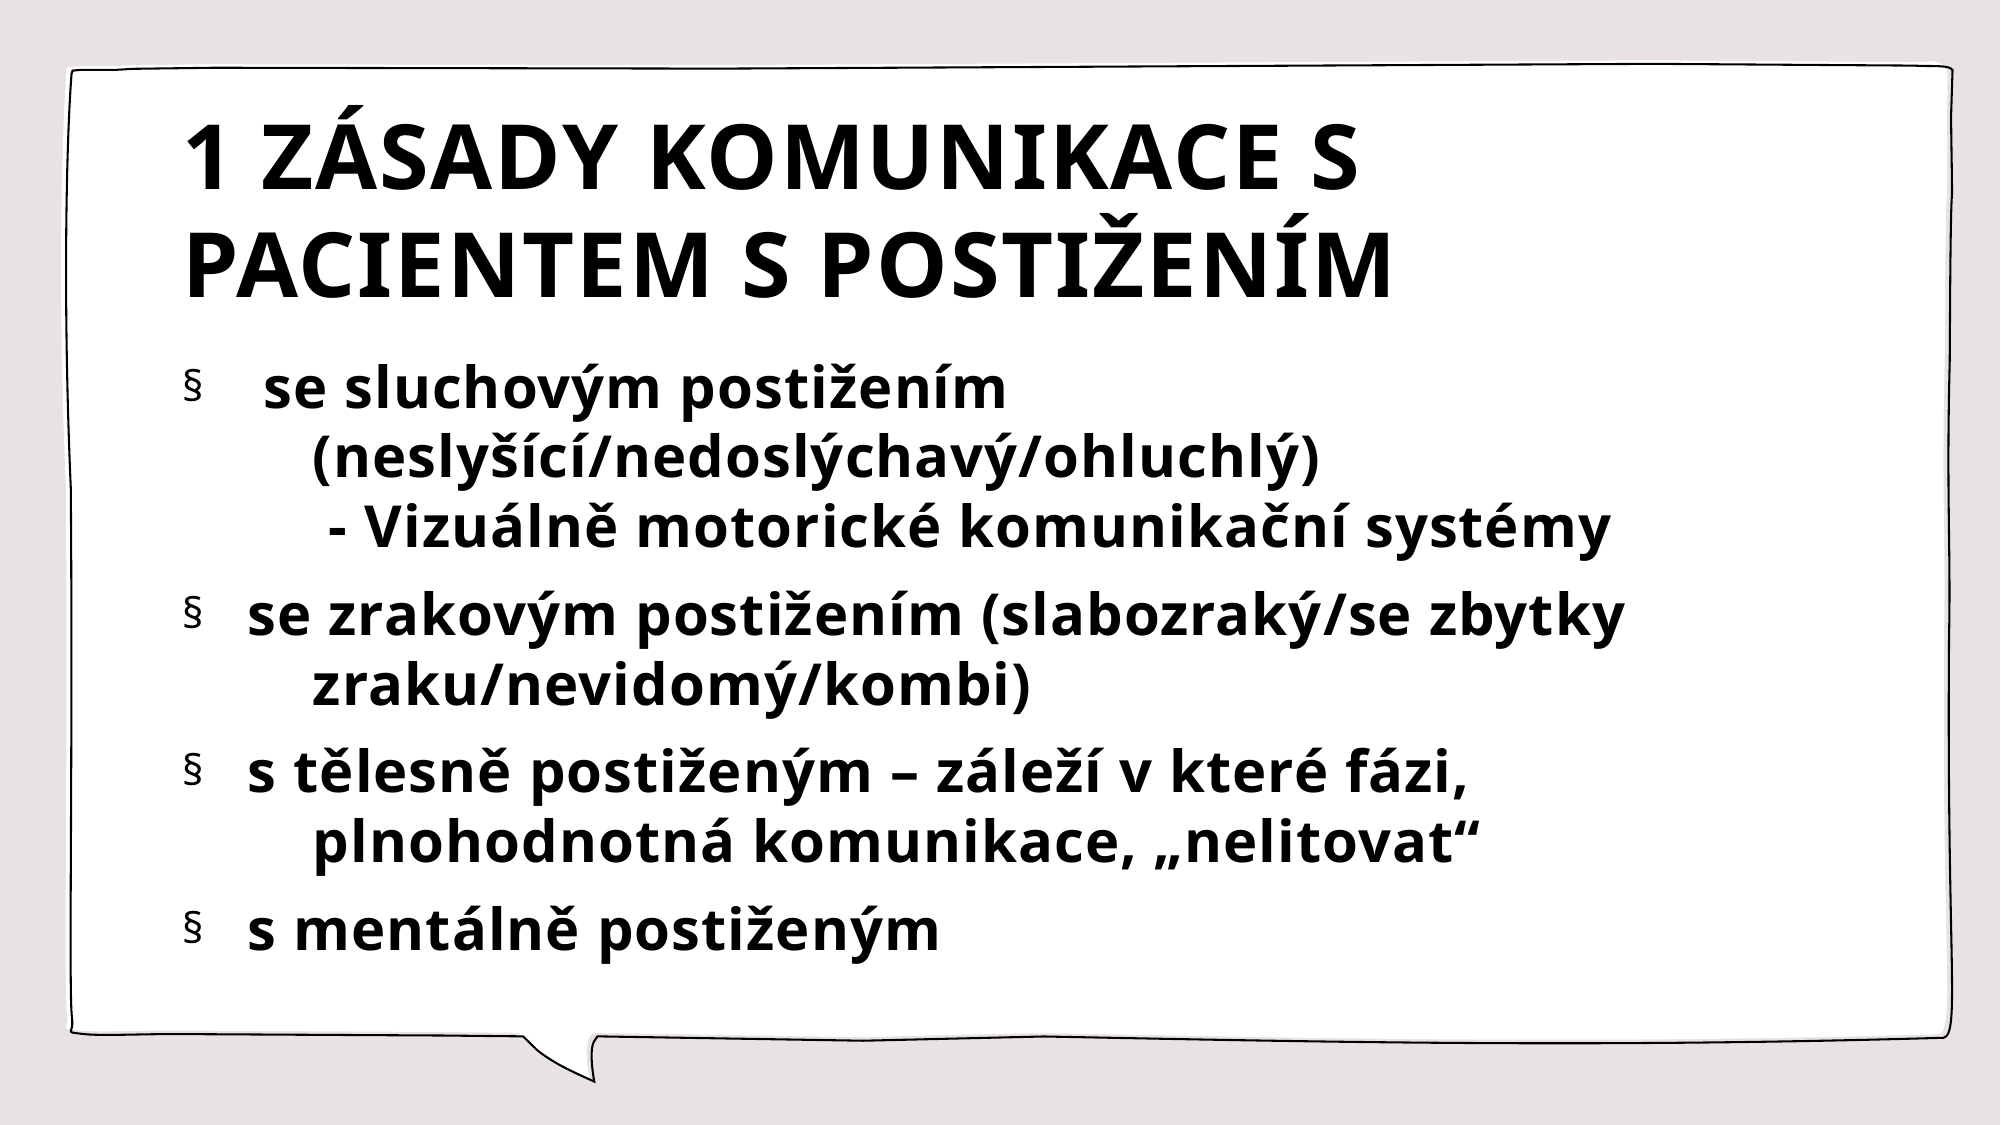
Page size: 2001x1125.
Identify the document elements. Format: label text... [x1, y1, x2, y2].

list se sluchovým postižením (neslyšící/nedoslýchavý/ohluchlý) - Vizuálně motorické komunikační systémy se zrakovým postižením (slabozraký/se zbytky zraku/nevidomý/kombi) s tělesně postiženým – záleží v které fázi, plnohodnotná komunikace, „nelitovat“ s mentálně postiženým [167, 342, 1863, 971]
title 1 ZÁSADY KOMUNIKACE S PACIENTEM S POSTIŽENÍM [167, 91, 1863, 324]
